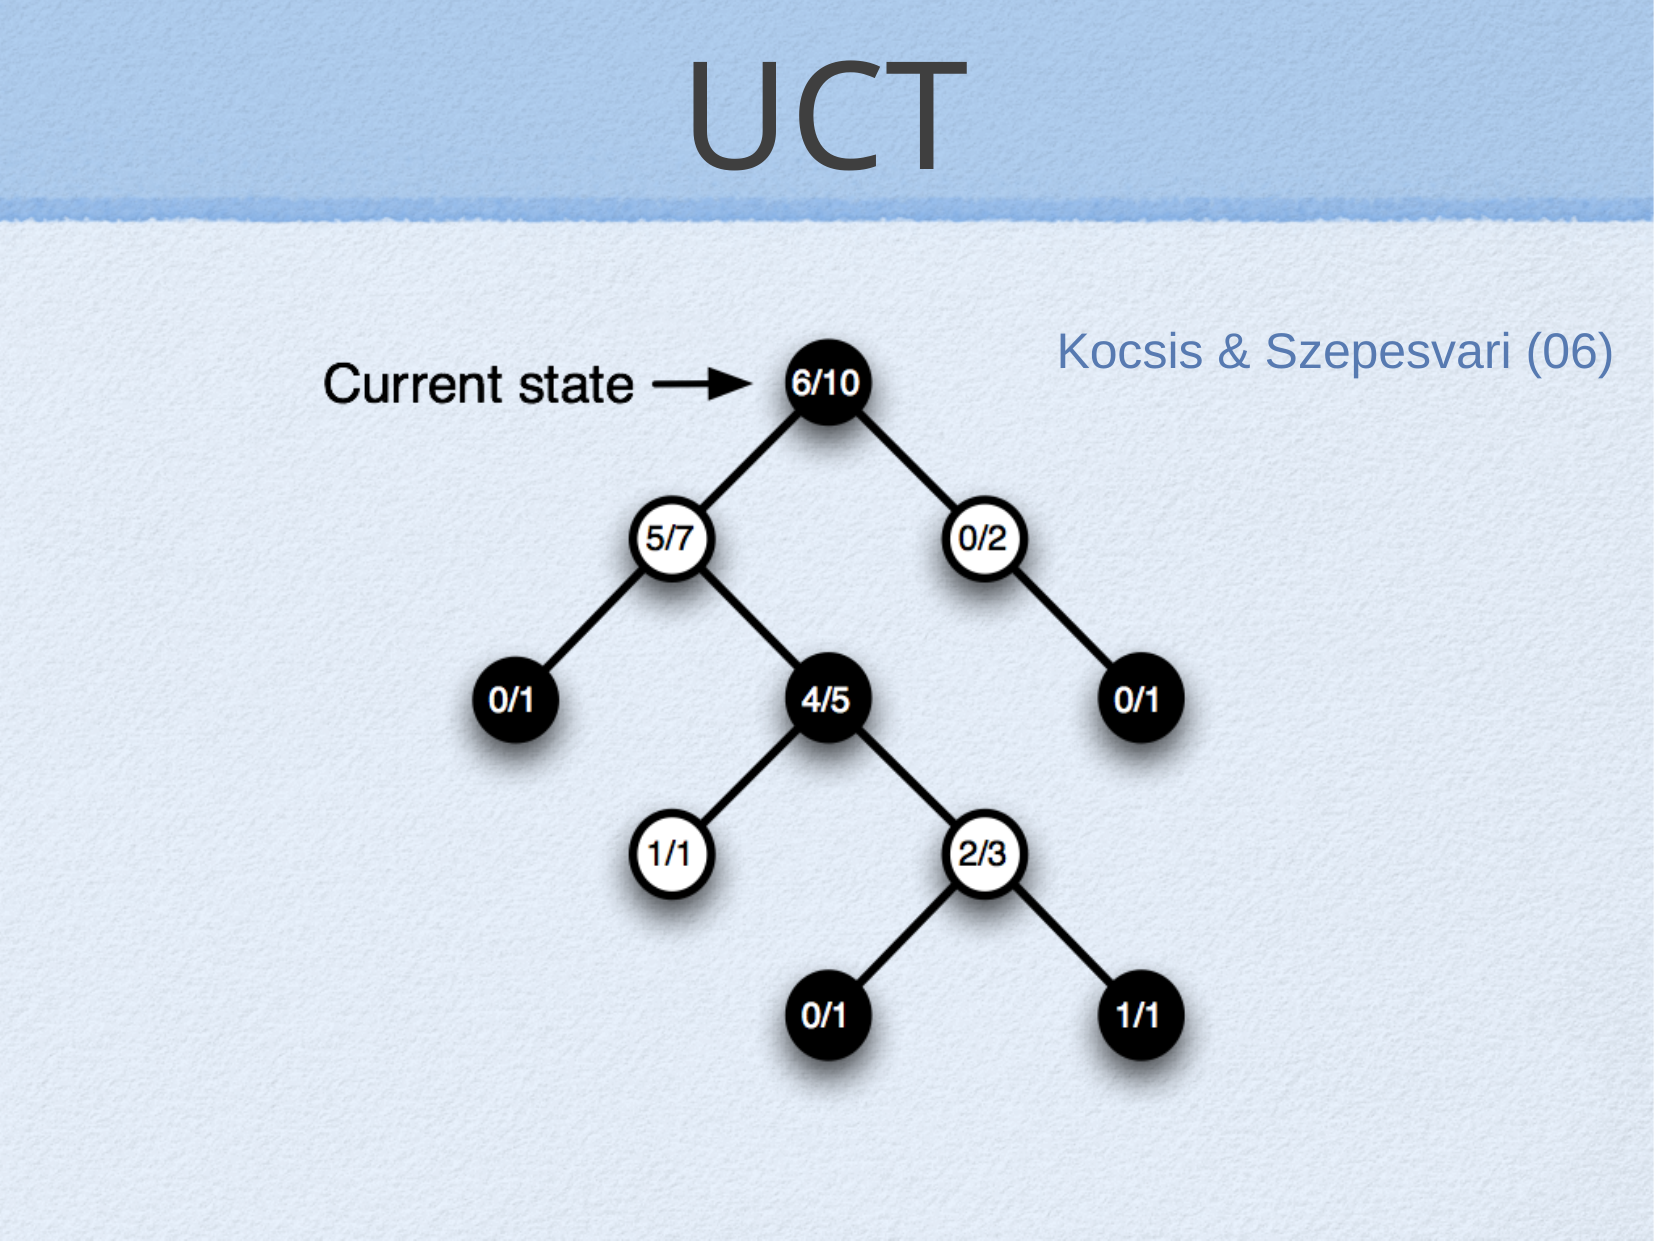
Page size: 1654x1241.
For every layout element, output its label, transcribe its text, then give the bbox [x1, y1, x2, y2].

picture [0, 0, 1654, 1241]
text_box Kocsis & Szepesvari (06) [1041, 315, 1630, 388]
title UCT [161, 23, 1493, 199]
